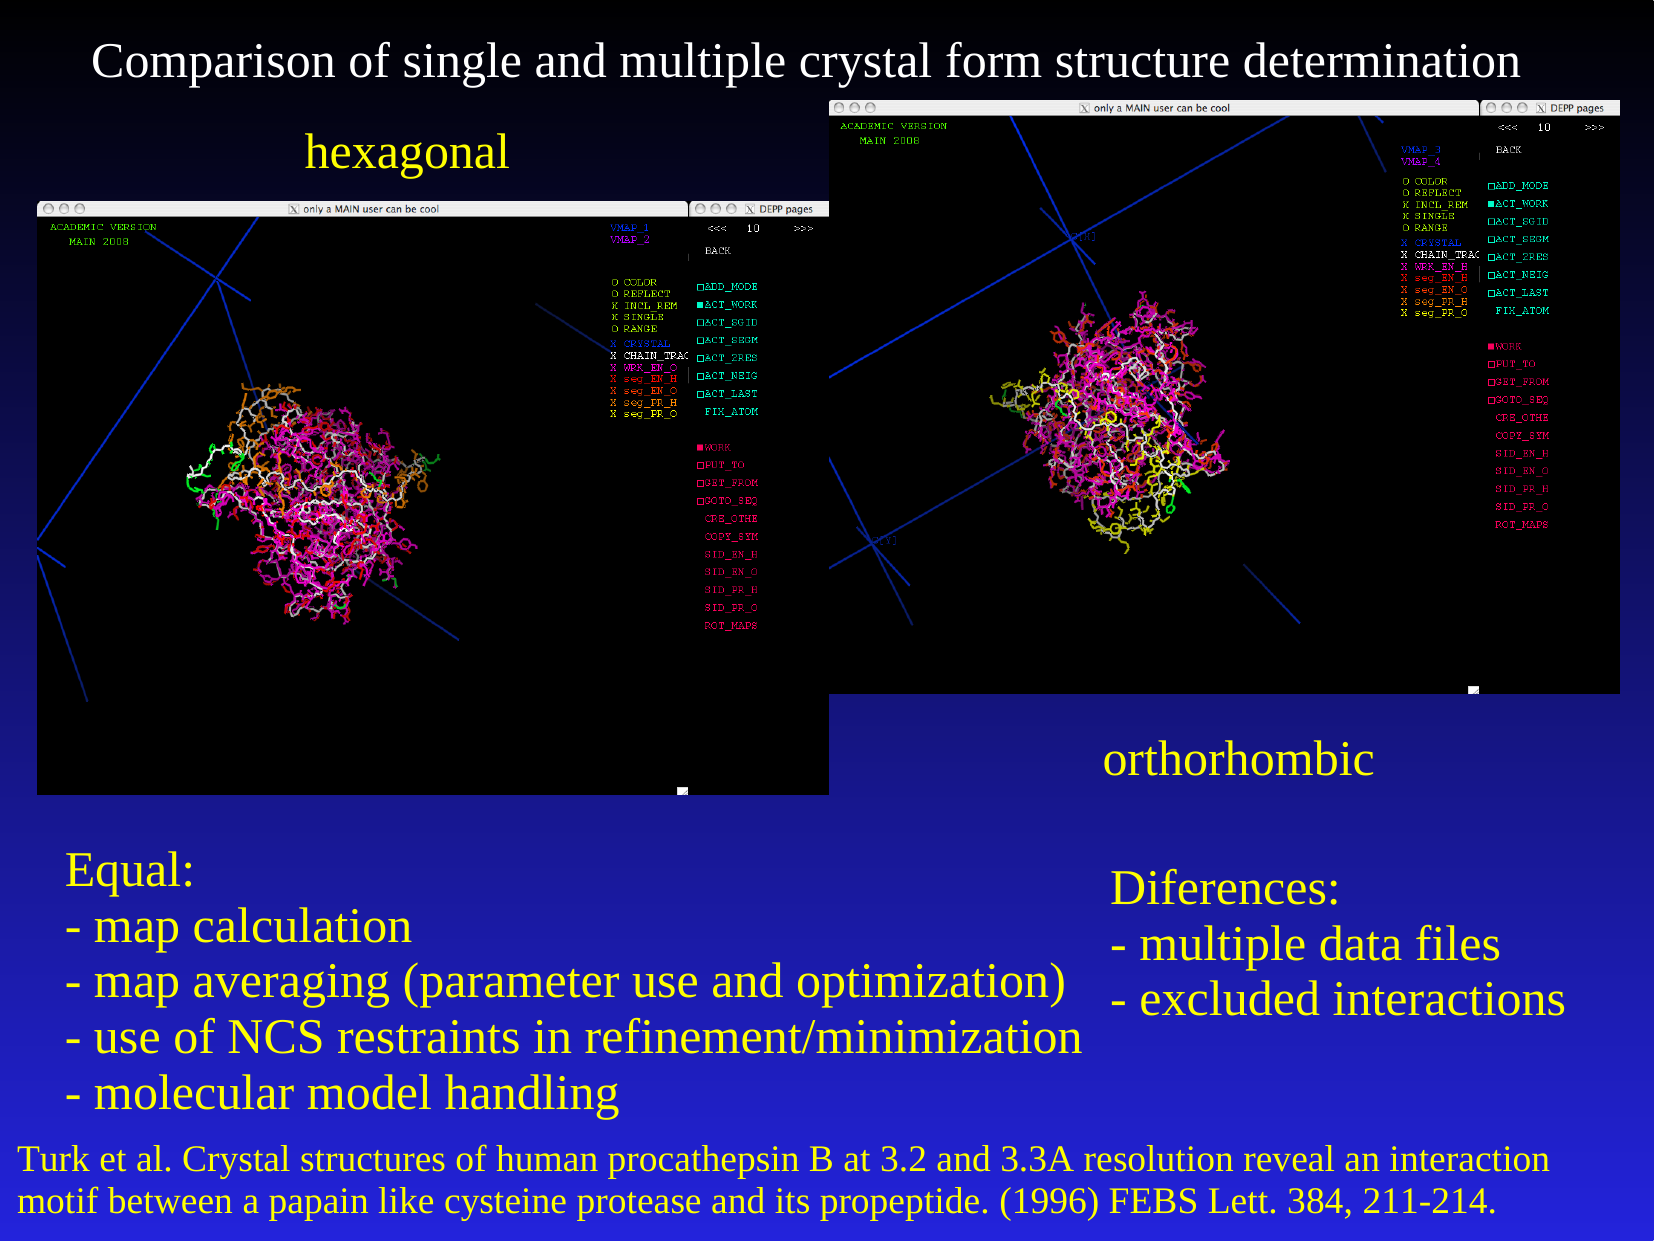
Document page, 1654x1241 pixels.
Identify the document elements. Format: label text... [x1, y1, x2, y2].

text_box hexagonal [289, 116, 526, 188]
text_box Turk et al. Crystal structures of human procathepsin B at 3.2 and 3.3A resolution reveal an interaction motif between a papain like cysteine protease and its propeptide. (1996) FEBS Lett. 384, 211-214. [2, 1130, 1651, 1241]
picture [37, 100, 1620, 795]
text_box Equal: - map calculation - map averaging (parameter use and optimization) - use of NCS restraints in refinement/minimization - molecular model handling [50, 834, 1097, 1129]
text_box Comparison of single and multiple crystal form structure determination [76, 25, 1535, 96]
text_box orthorhombic [1087, 723, 1390, 795]
text_box Diferences: - multiple data files - excluded interactions [1095, 852, 1581, 1091]
